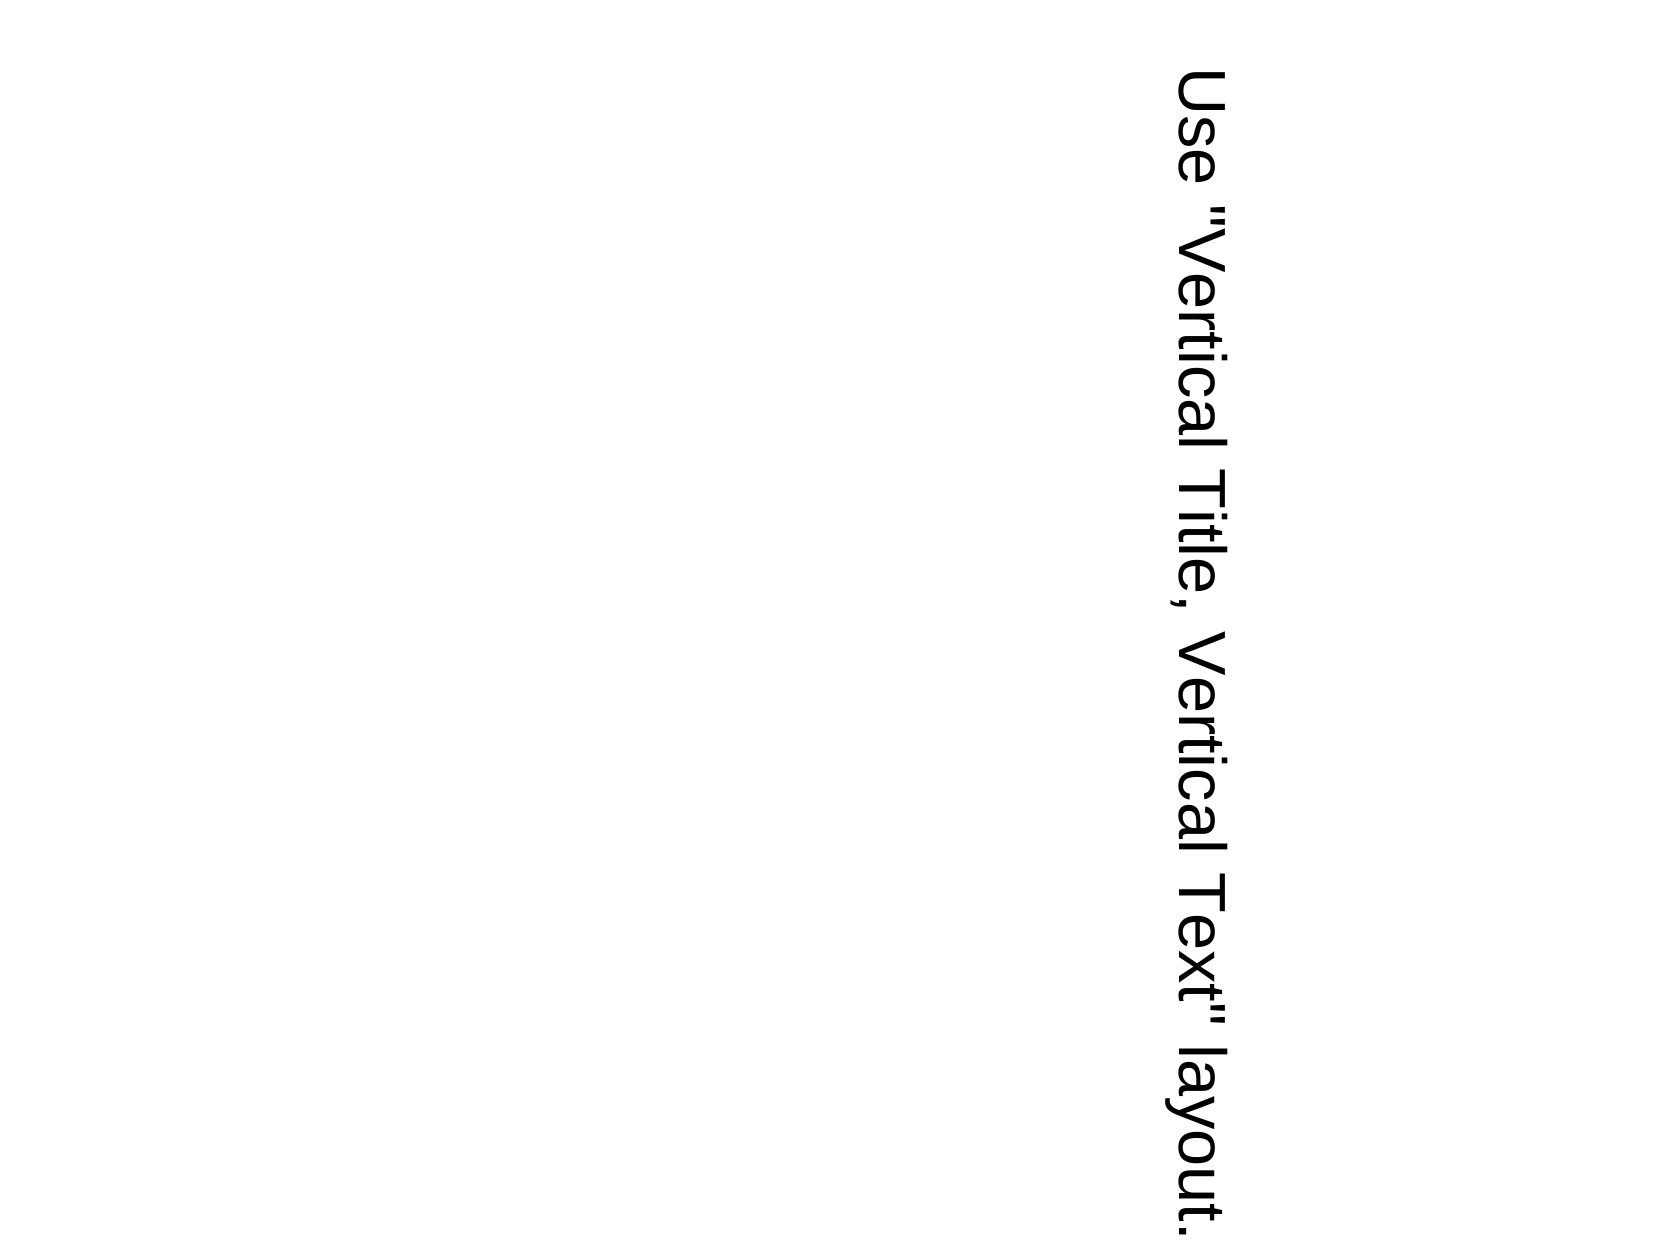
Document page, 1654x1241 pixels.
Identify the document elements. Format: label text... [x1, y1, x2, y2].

list Use "Vertical Title, Vertical Text" layout. Input one vertical text with very many words. Now lines break is ok. [112, 49, 1241, 1109]
